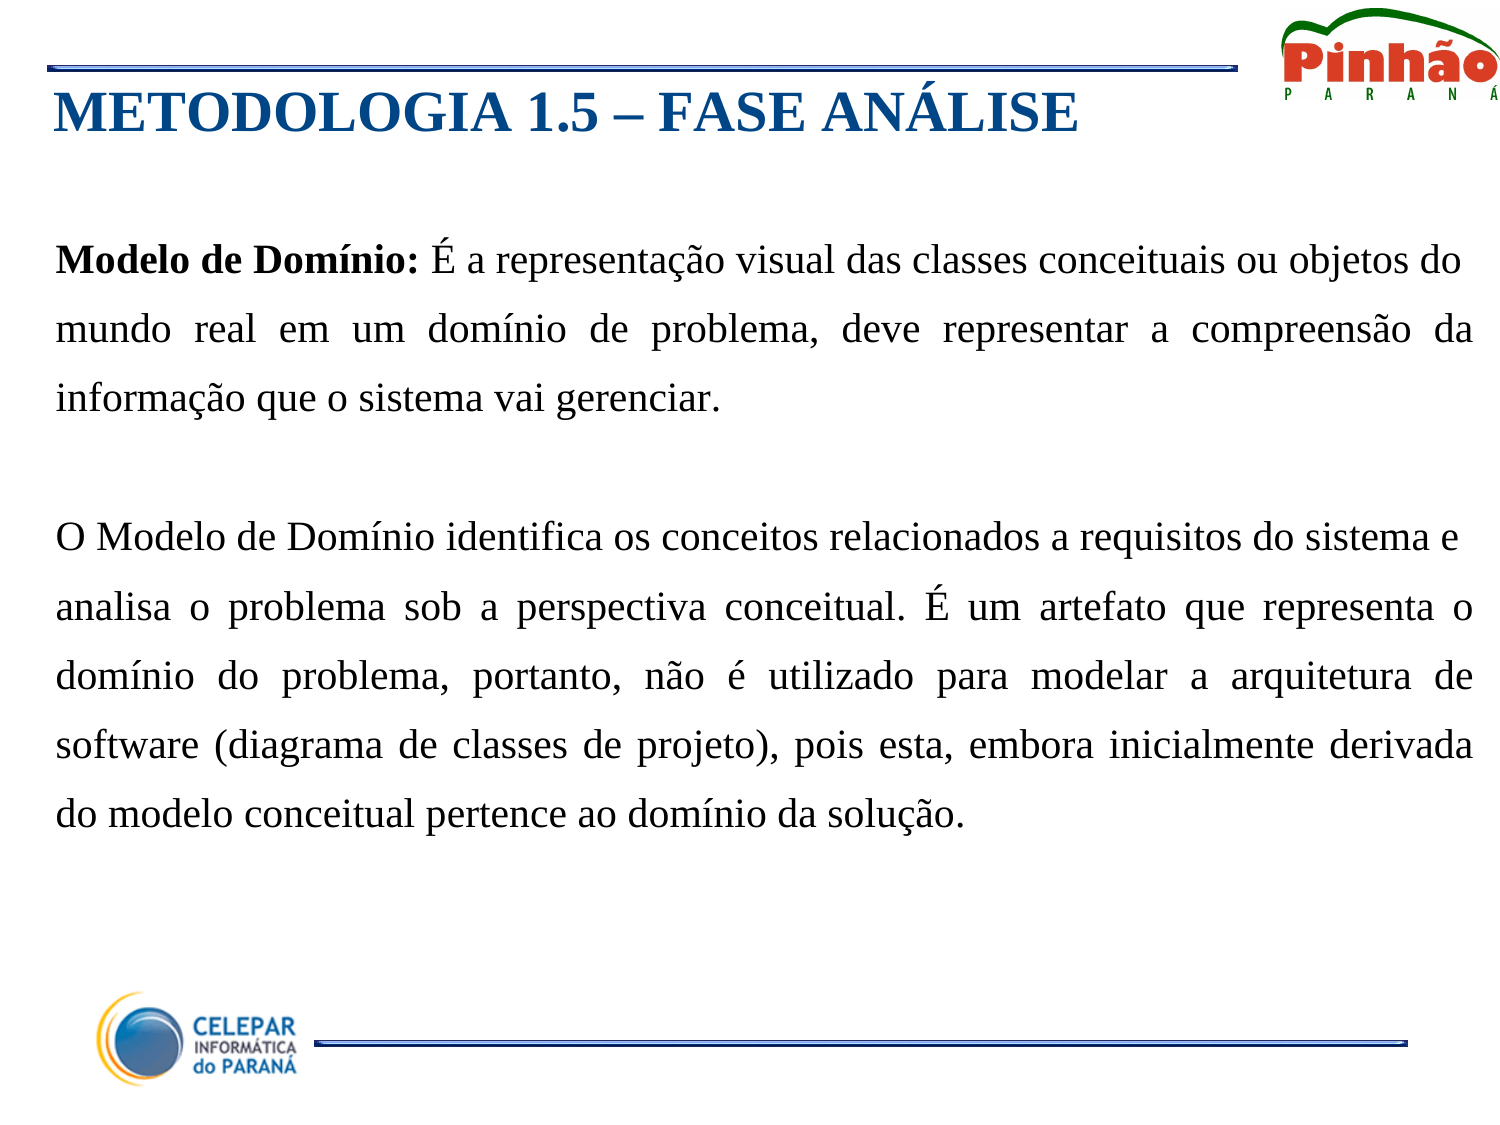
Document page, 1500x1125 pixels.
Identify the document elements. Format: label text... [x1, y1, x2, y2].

text_box METODOLOGIA 1.5 – FASE ANÁLISE [53, 79, 1081, 156]
text_box Modelo de Domínio: É a representação visual das classes conceituais ou objetos do mundo real em um domínio de problema, deve representar a compreensão da informação que o sistema vai gerenciar. O Modelo de Domínio identifica os conceitos relacionados a requisitos do sistema e analisa o problema sob a perspectiva conceitual. É um artefato que representa o domínio do problema, portanto, não é utilizado para modelar a arquitetura de software (diagrama de classes de projeto), pois esta, embora inicialmente derivada do modelo conceitual pertence ao domínio da solução. [55, 212, 1475, 874]
picture [1281, 8, 1500, 100]
picture [95, 989, 303, 1091]
